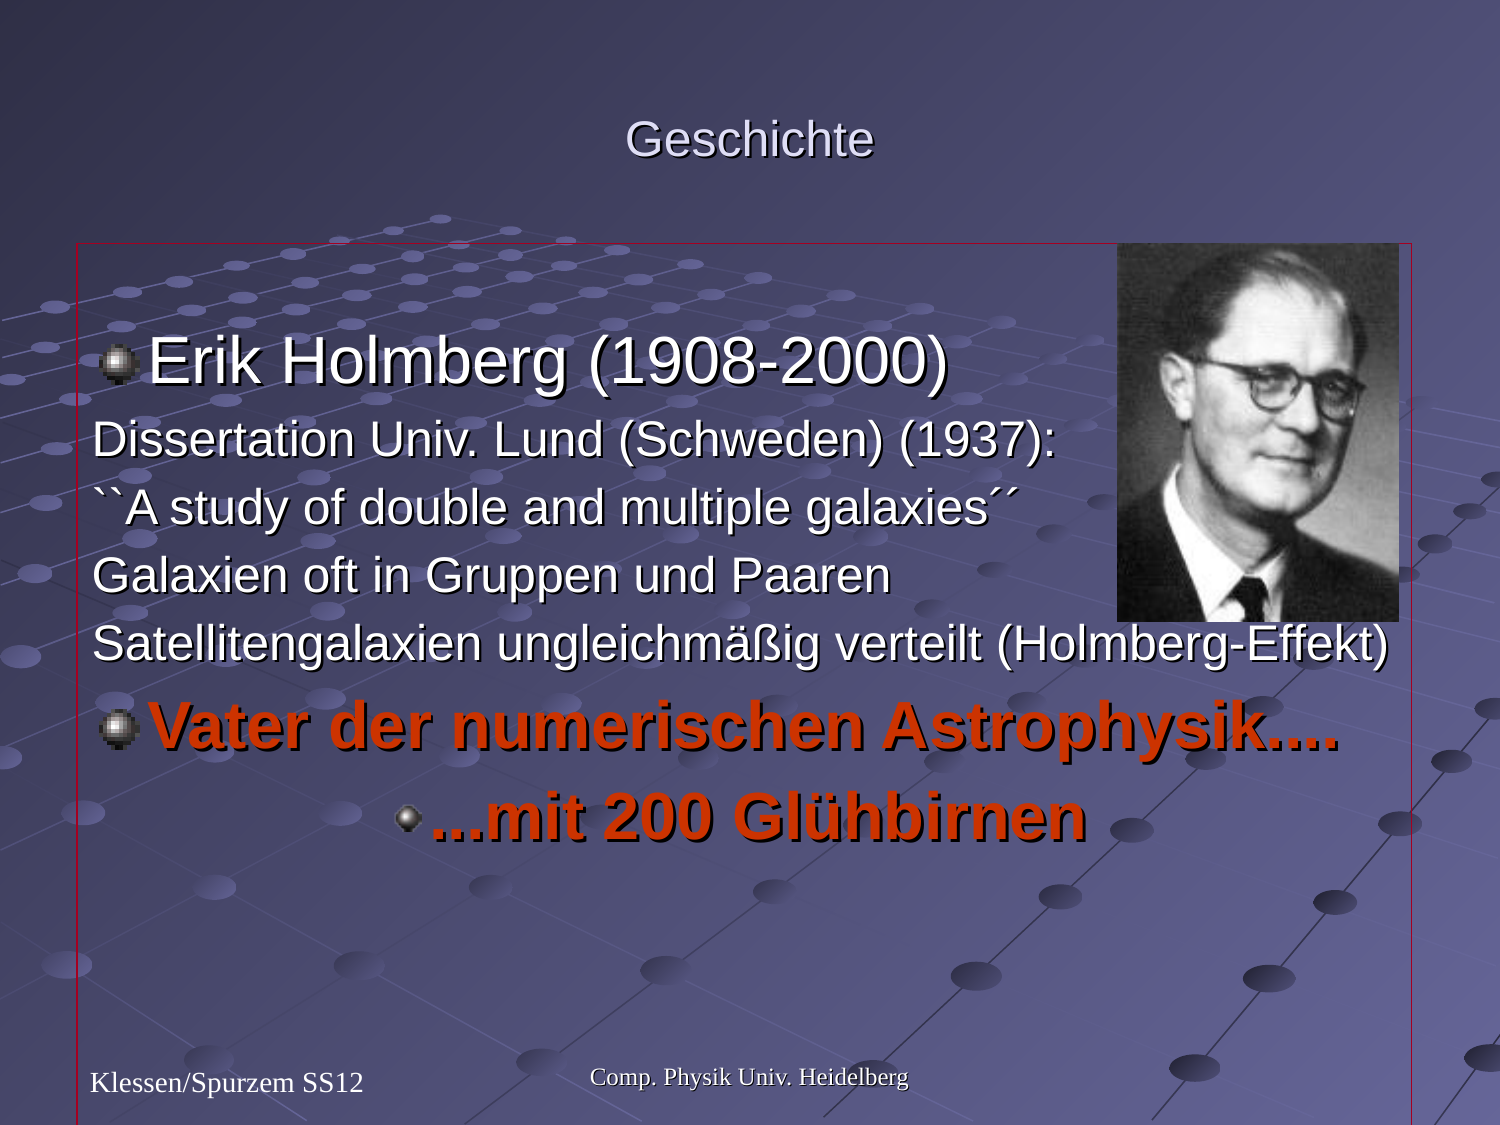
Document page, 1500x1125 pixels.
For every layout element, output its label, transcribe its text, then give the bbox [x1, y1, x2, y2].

picture [1117, 243, 1399, 622]
title Geschichte [75, 45, 1426, 233]
list Erik Holmberg (1908-2000)‏ Dissertation Univ. Lund (Schweden) (1937): ``A study of double and multiple galaxies´´ Galaxien oft in Gruppen und Paaren Satellitengalaxien ungleichmäßig verteilt (Holmberg-Effekt)‏ Vater der numerischen Astrophysik.... ...mit 200 Glühbirnen [76, 243, 1412, 1125]
